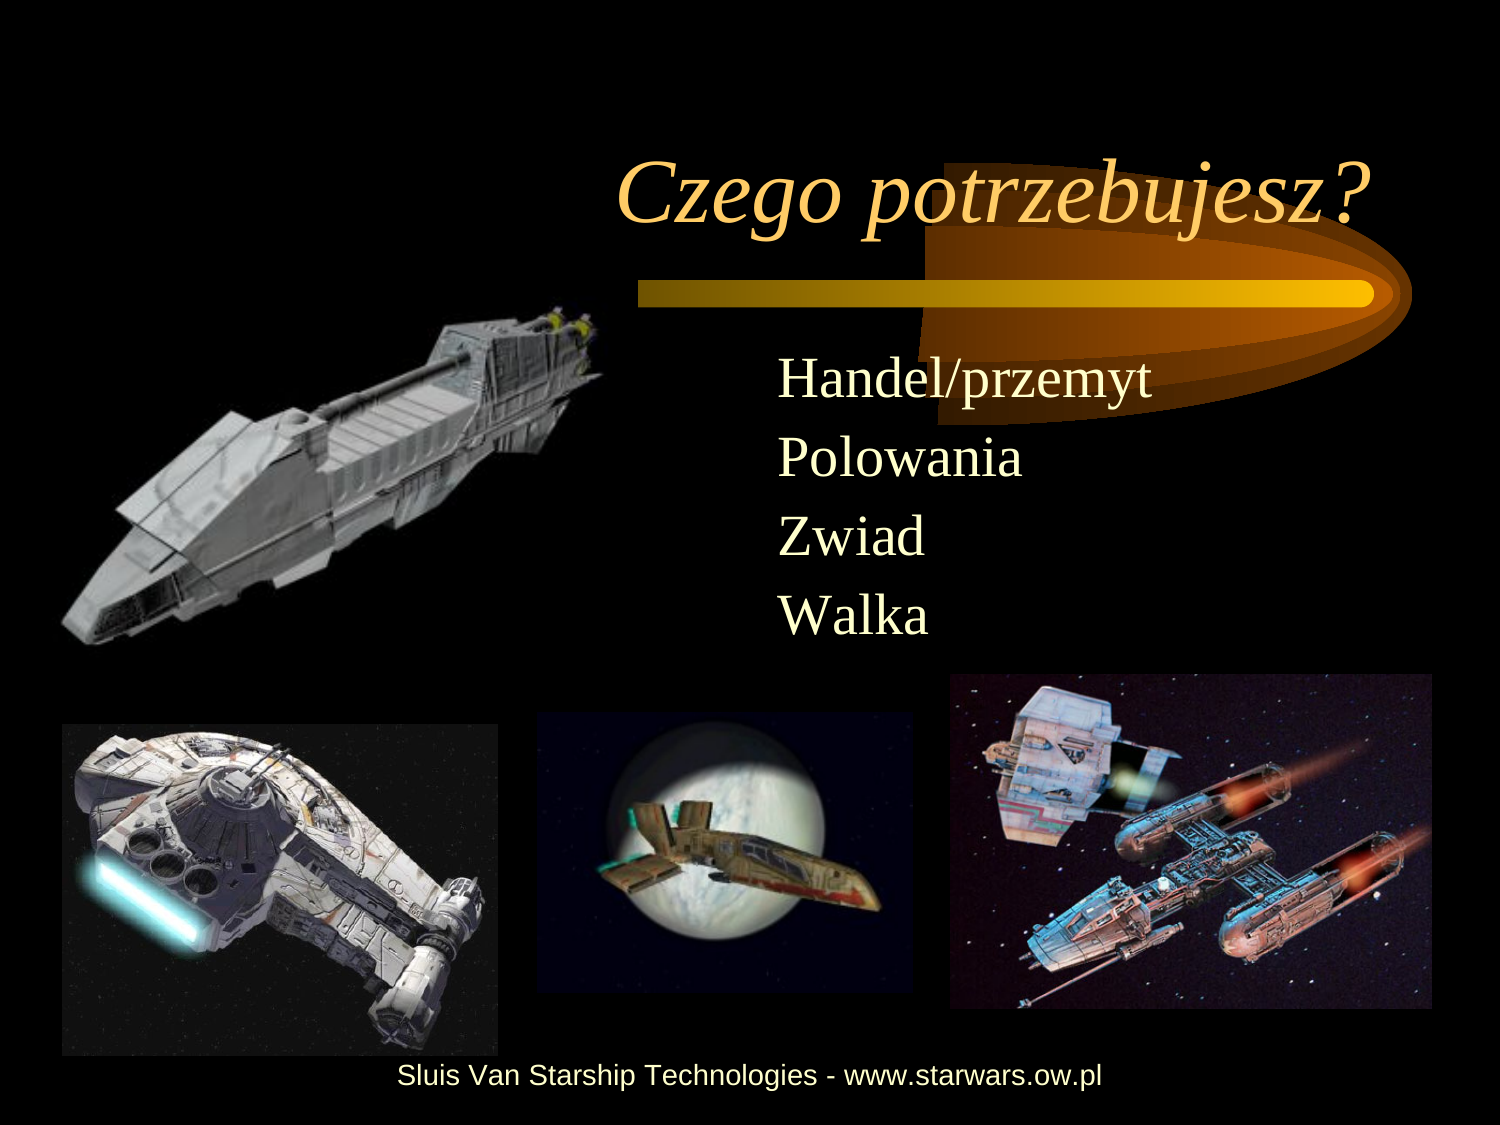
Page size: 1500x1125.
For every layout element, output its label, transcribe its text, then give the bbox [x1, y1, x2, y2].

picture [62, 724, 498, 1056]
picture [37, 237, 638, 688]
list Handel/przemyt Polowania Zwiad Walka [762, 337, 1388, 1013]
picture [950, 674, 1432, 1009]
picture [537, 712, 913, 993]
title Czego potrzebujesz? [112, 62, 1388, 250]
